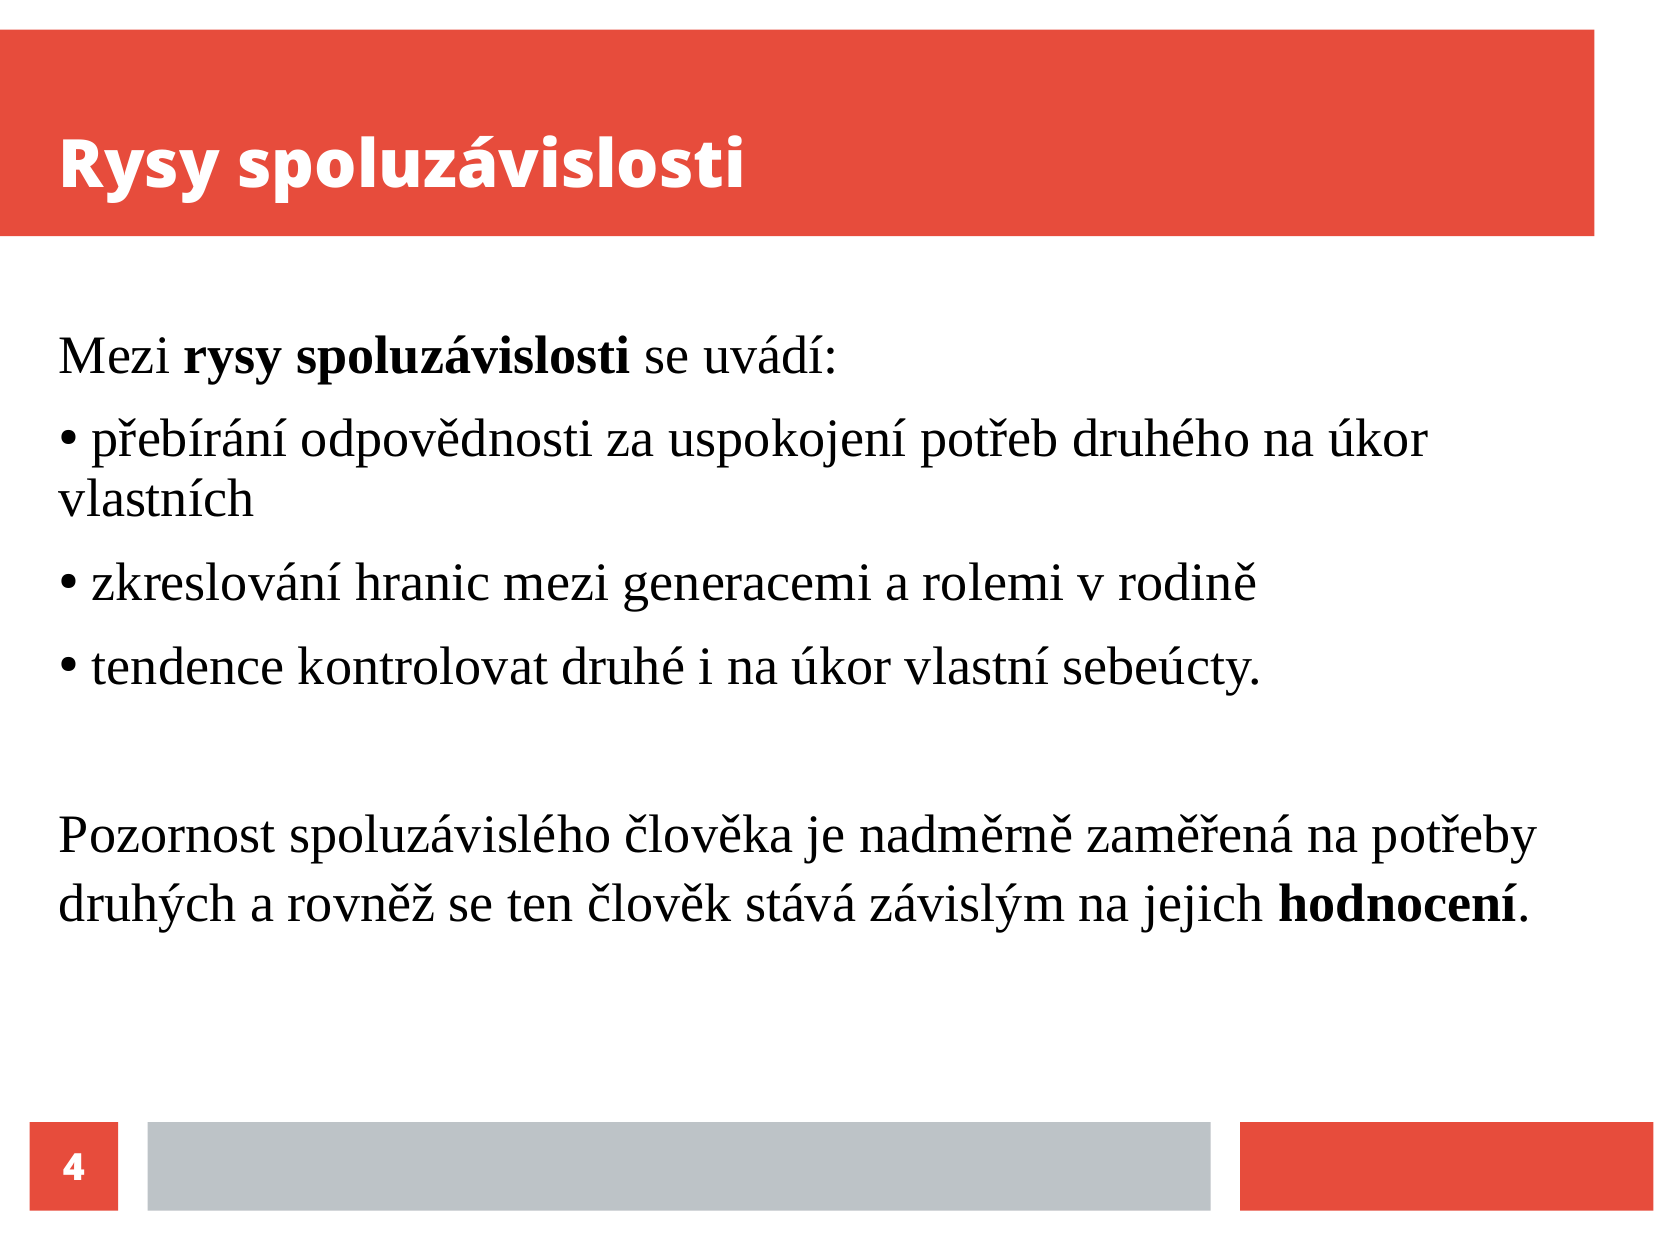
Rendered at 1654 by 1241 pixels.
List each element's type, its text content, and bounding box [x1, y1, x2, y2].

title Rysy spoluzávislosti [59, 59, 1595, 207]
list Mezi rysy spoluzávislosti se uvádí: přebírání odpovědnosti za uspokojení potřeb druhého na úkor vlastních zkreslování hranic mezi generacemi a rolemi v rodině tendence kontrolovat druhé i na úkor vlastní sebeúcty. Pozornost spoluzávislého člověka je nadměrně zaměřená na potřeby druhých a rovněž se ten člověk stává závislým na jejich hodnocení. [59, 324, 1565, 1093]
